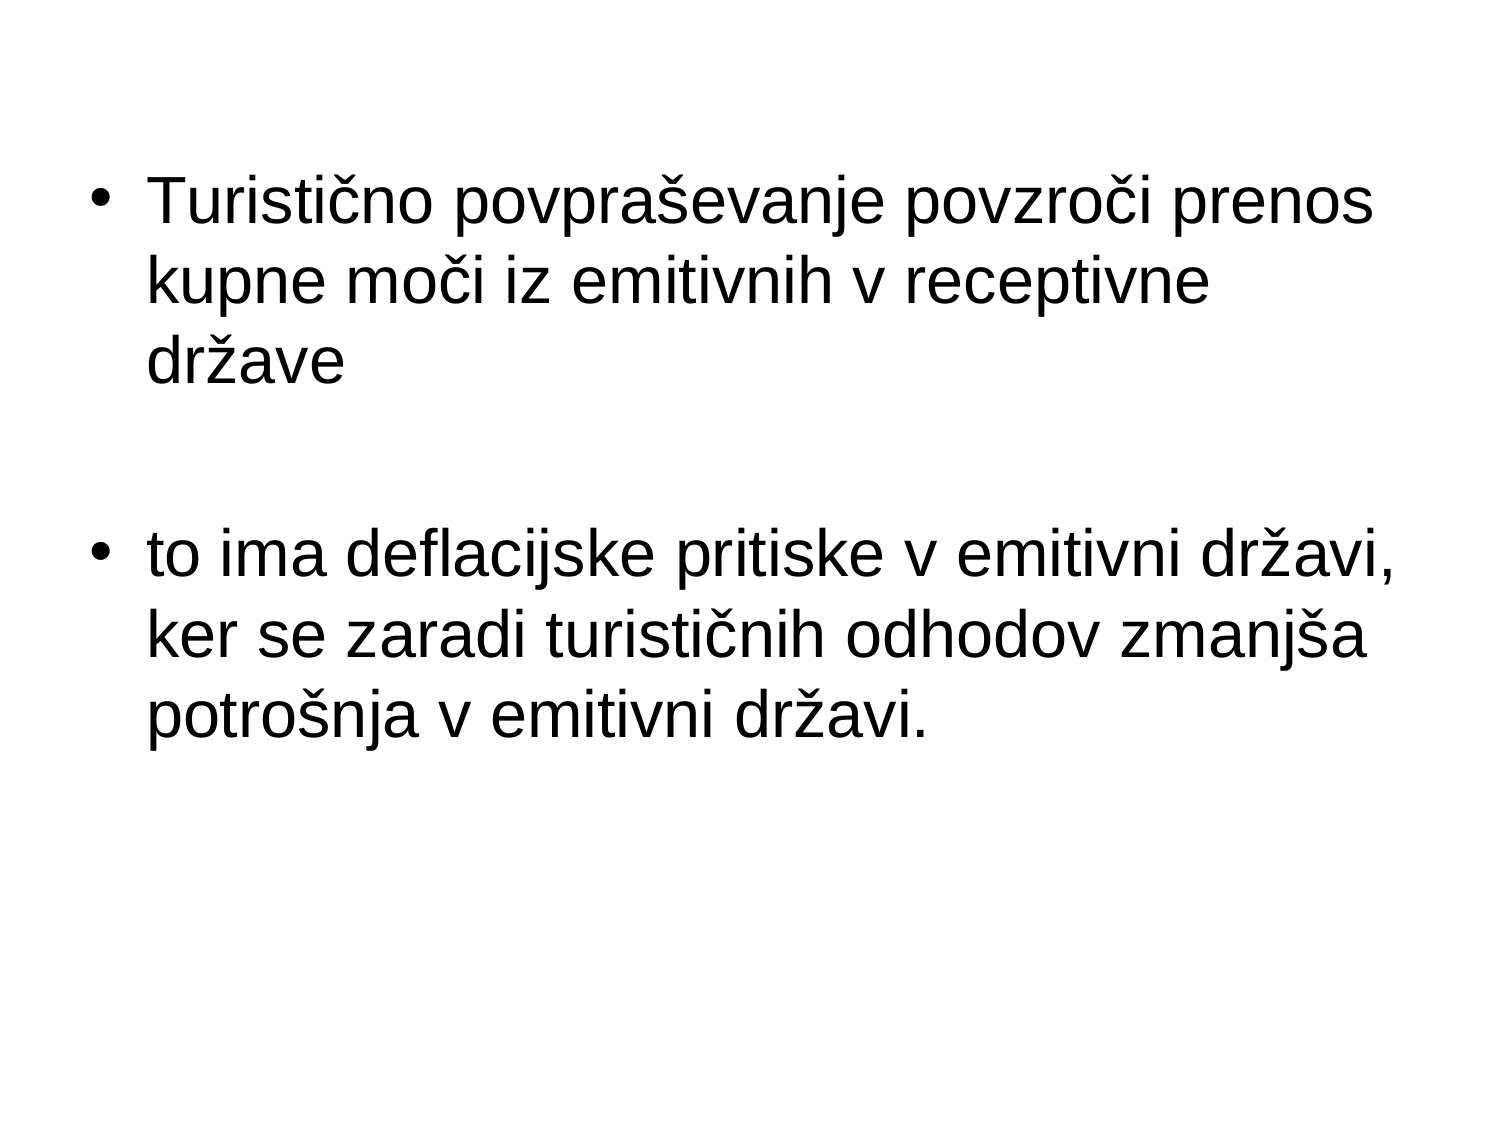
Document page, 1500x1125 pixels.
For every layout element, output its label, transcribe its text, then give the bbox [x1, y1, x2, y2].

list Turistično povpraševanje povzroči prenos kupne moči iz emitivnih v receptivne države to ima deflacijske pritiske v emitivni državi, ker se zaradi turističnih odhodov zmanjša potrošnja v emitivni državi. [75, 148, 1426, 1005]
